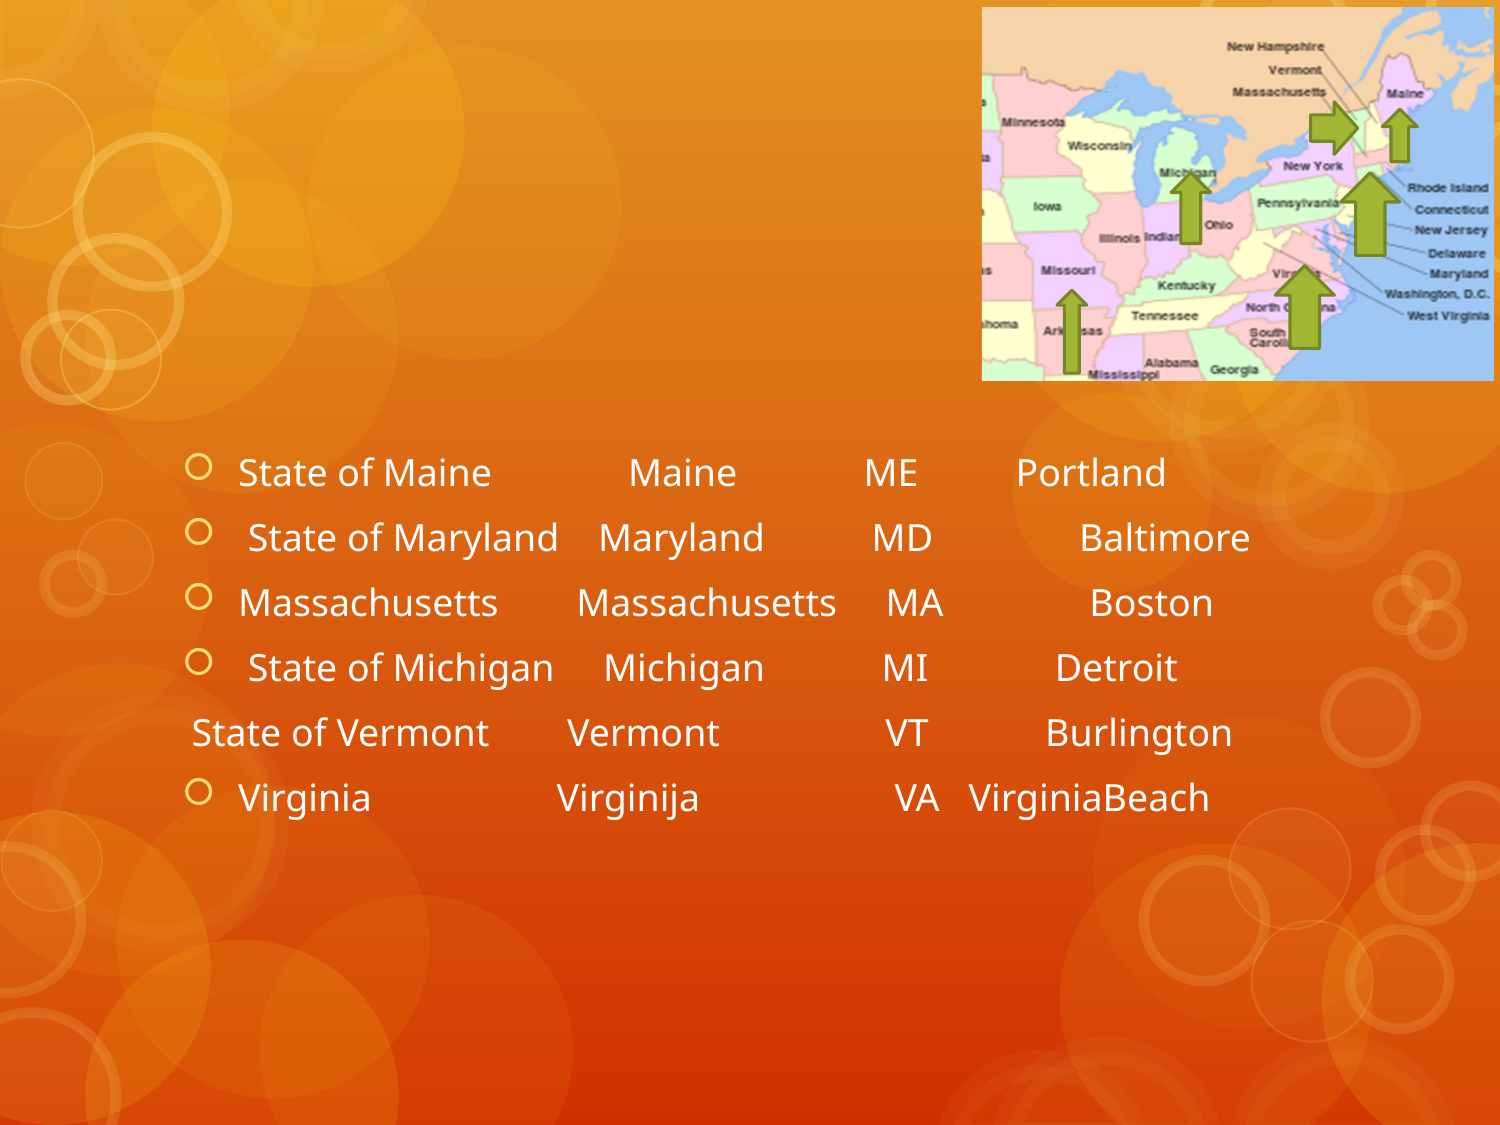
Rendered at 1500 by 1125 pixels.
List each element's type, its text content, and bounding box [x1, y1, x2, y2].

text_box [1171, 172, 1211, 244]
text_box [1382, 109, 1418, 162]
text_box [1340, 172, 1400, 256]
text_box [1310, 101, 1358, 155]
text_box [1275, 265, 1335, 349]
list State of Maine Maine ME Portland State of Maryland Maryland MD Baltimore Massachusetts Massachusetts MA Boston State of Michigan Michigan MI Detroit State of Vermont Vermont VT Burlington Virginia Virginija VA VirginiaBeach [166, 307, 1335, 962]
text_box [1057, 290, 1087, 374]
picture [981, 7, 1494, 381]
